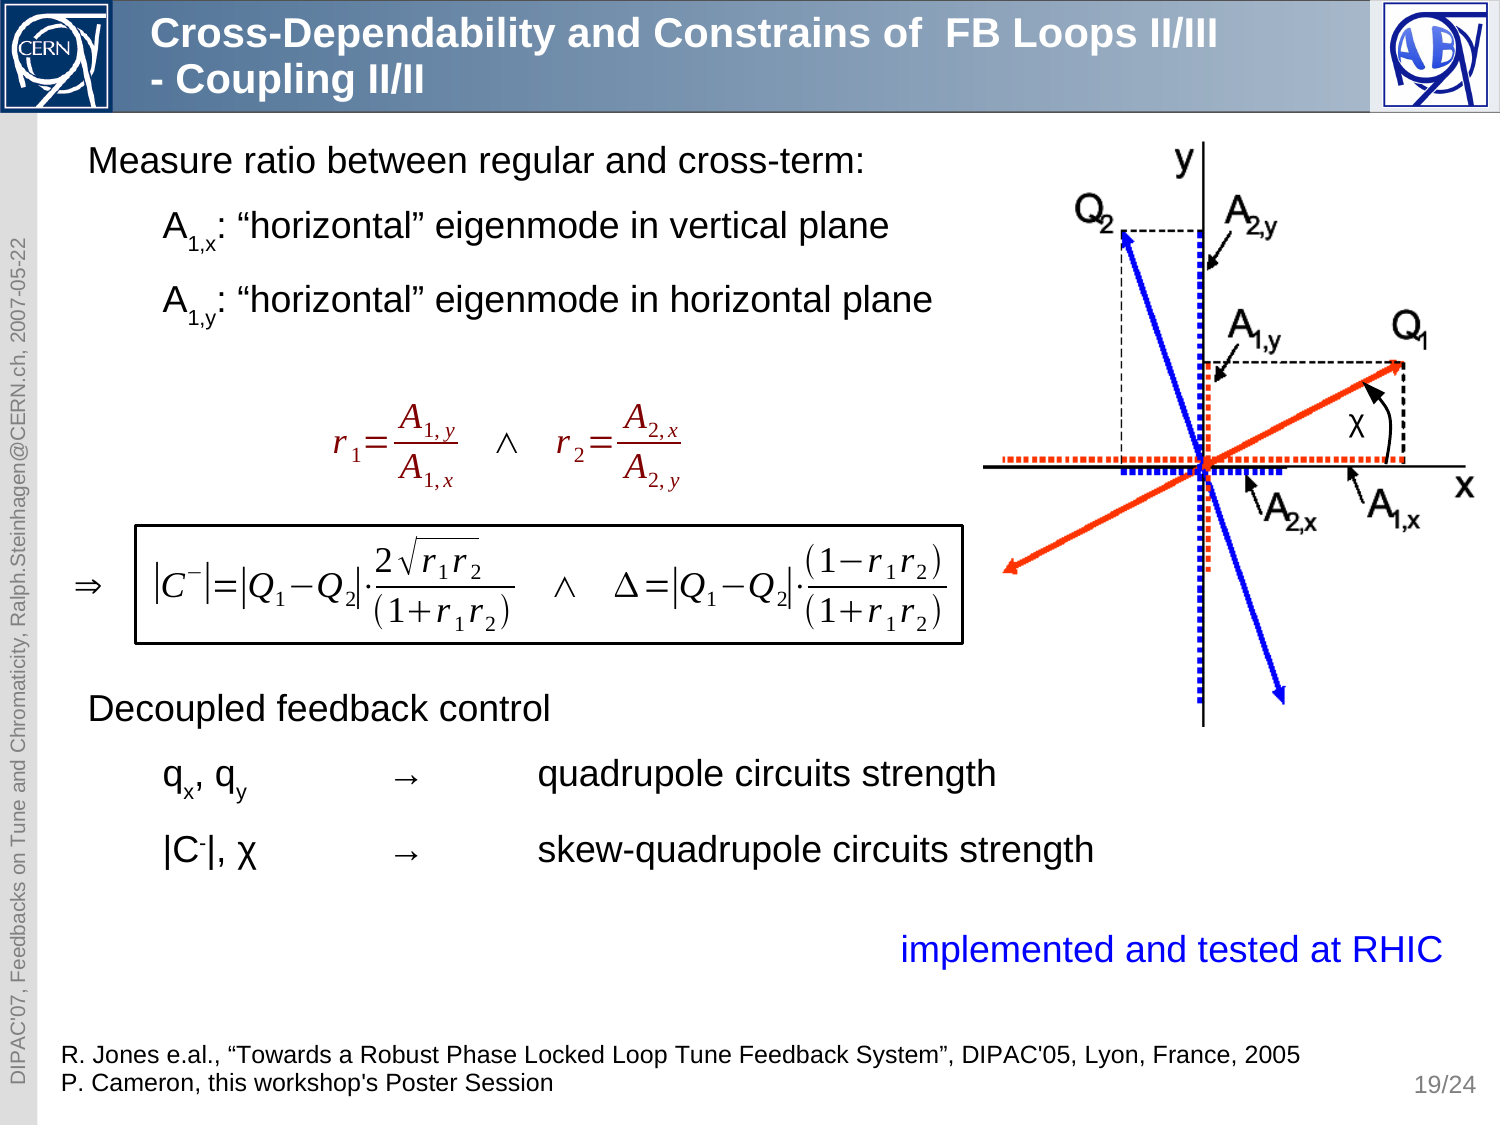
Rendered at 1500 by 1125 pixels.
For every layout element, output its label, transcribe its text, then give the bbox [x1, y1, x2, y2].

title Cross-Dependability and Constrains of FB Loops II/III - Coupling II/II [150, 7, 1241, 106]
picture [983, 128, 1483, 727]
chart [59, 395, 957, 636]
text_box χ [1333, 396, 1380, 446]
text_box implemented and tested at RHIC [885, 921, 1459, 979]
picture [1382, 1, 1489, 108]
list Measure ratio between regular and cross-term: A1,x: “horizontal” eigenmode in vertical plane A1,y: “horizontal” eigenmode in horizontal plane Decoupled feedback control qx, qy → quadrupole circuits strength |C-|, χ → skew-quadrupole circuits strength [137, 527, 961, 642]
list Measure ratio between regular and cross-term: A1,x: “horizontal” eigenmode in vertical plane A1,y: “horizontal” eigenmode in horizontal plane Decoupled feedback control qx, qy → quadrupole circuits strength |C-|, χ → skew-quadrupole circuits strength [87, 137, 1438, 1016]
text_box R. Jones e.al., “Towards a Robust Phase Locked Loop Tune Feedback System”, DIPAC'05, Lyon, France, 2005 P. Cameron, this workshop's Poster Session [46, 1033, 1293, 1105]
chart [137, 527, 957, 636]
picture [0, 0, 113, 113]
